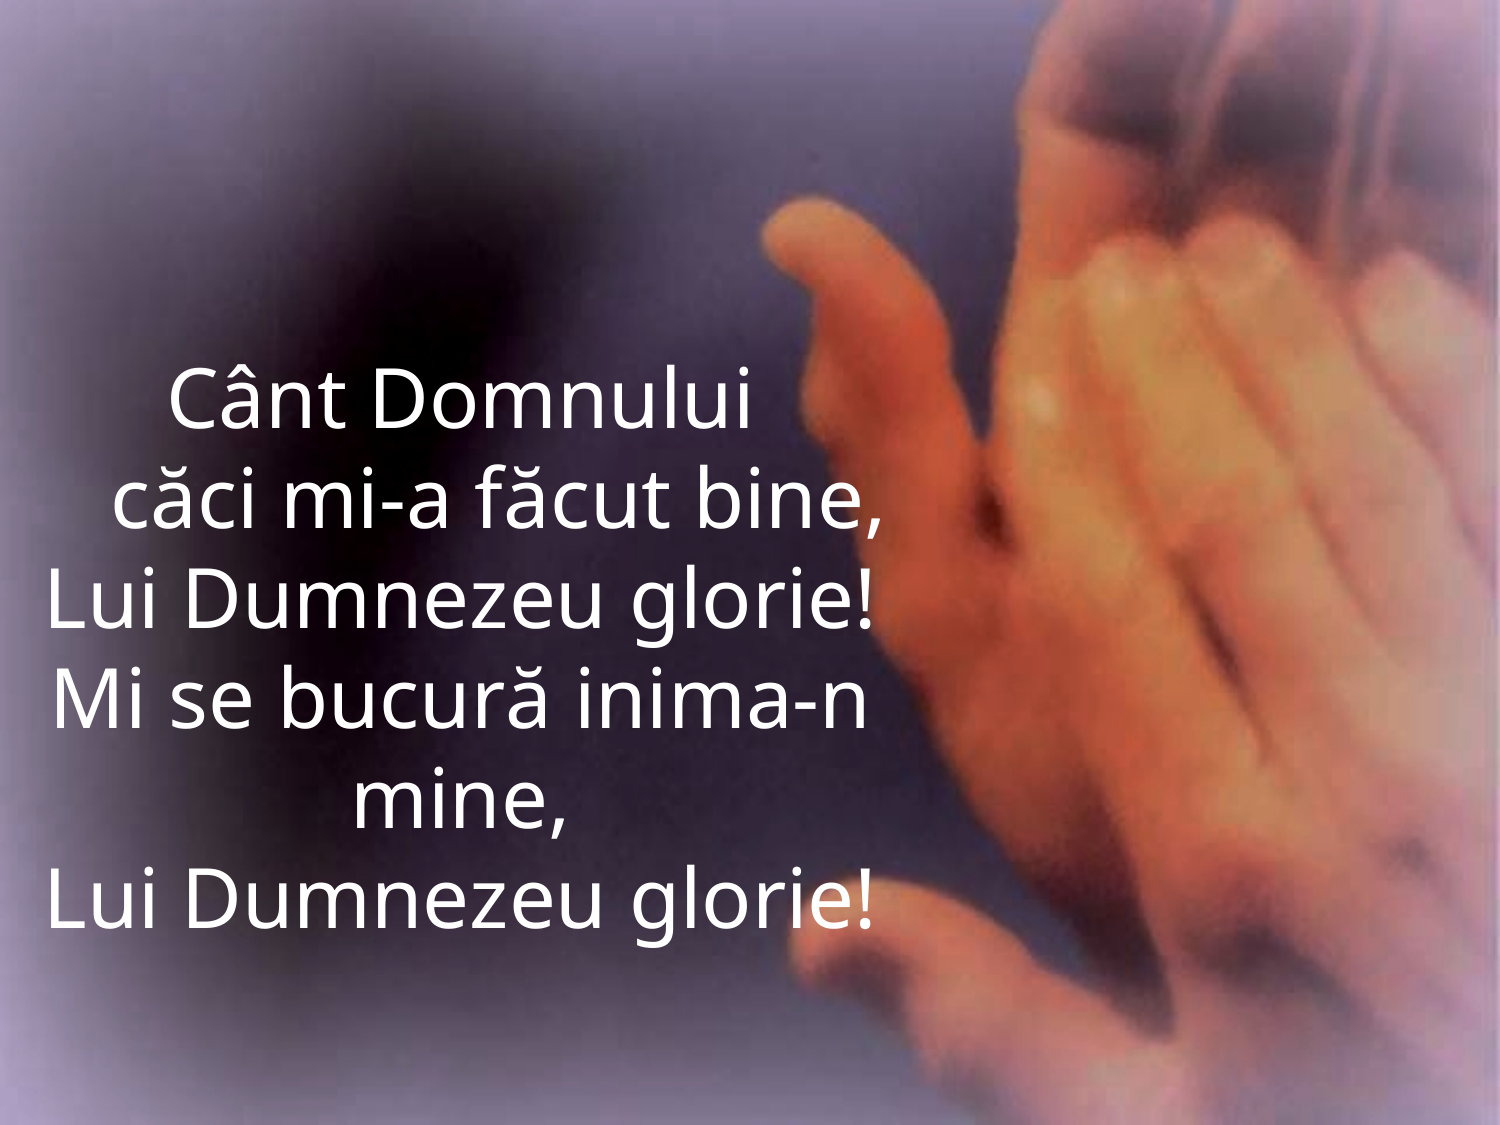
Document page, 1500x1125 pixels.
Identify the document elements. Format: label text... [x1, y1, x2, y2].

text_box Cânt Domnului căci mi-a făcut bine, Lui Dumnezeu glorie! Mi se bucură inima-n mine, Lui Dumnezeu glorie! [0, 337, 930, 853]
picture [0, 0, 1500, 1125]
